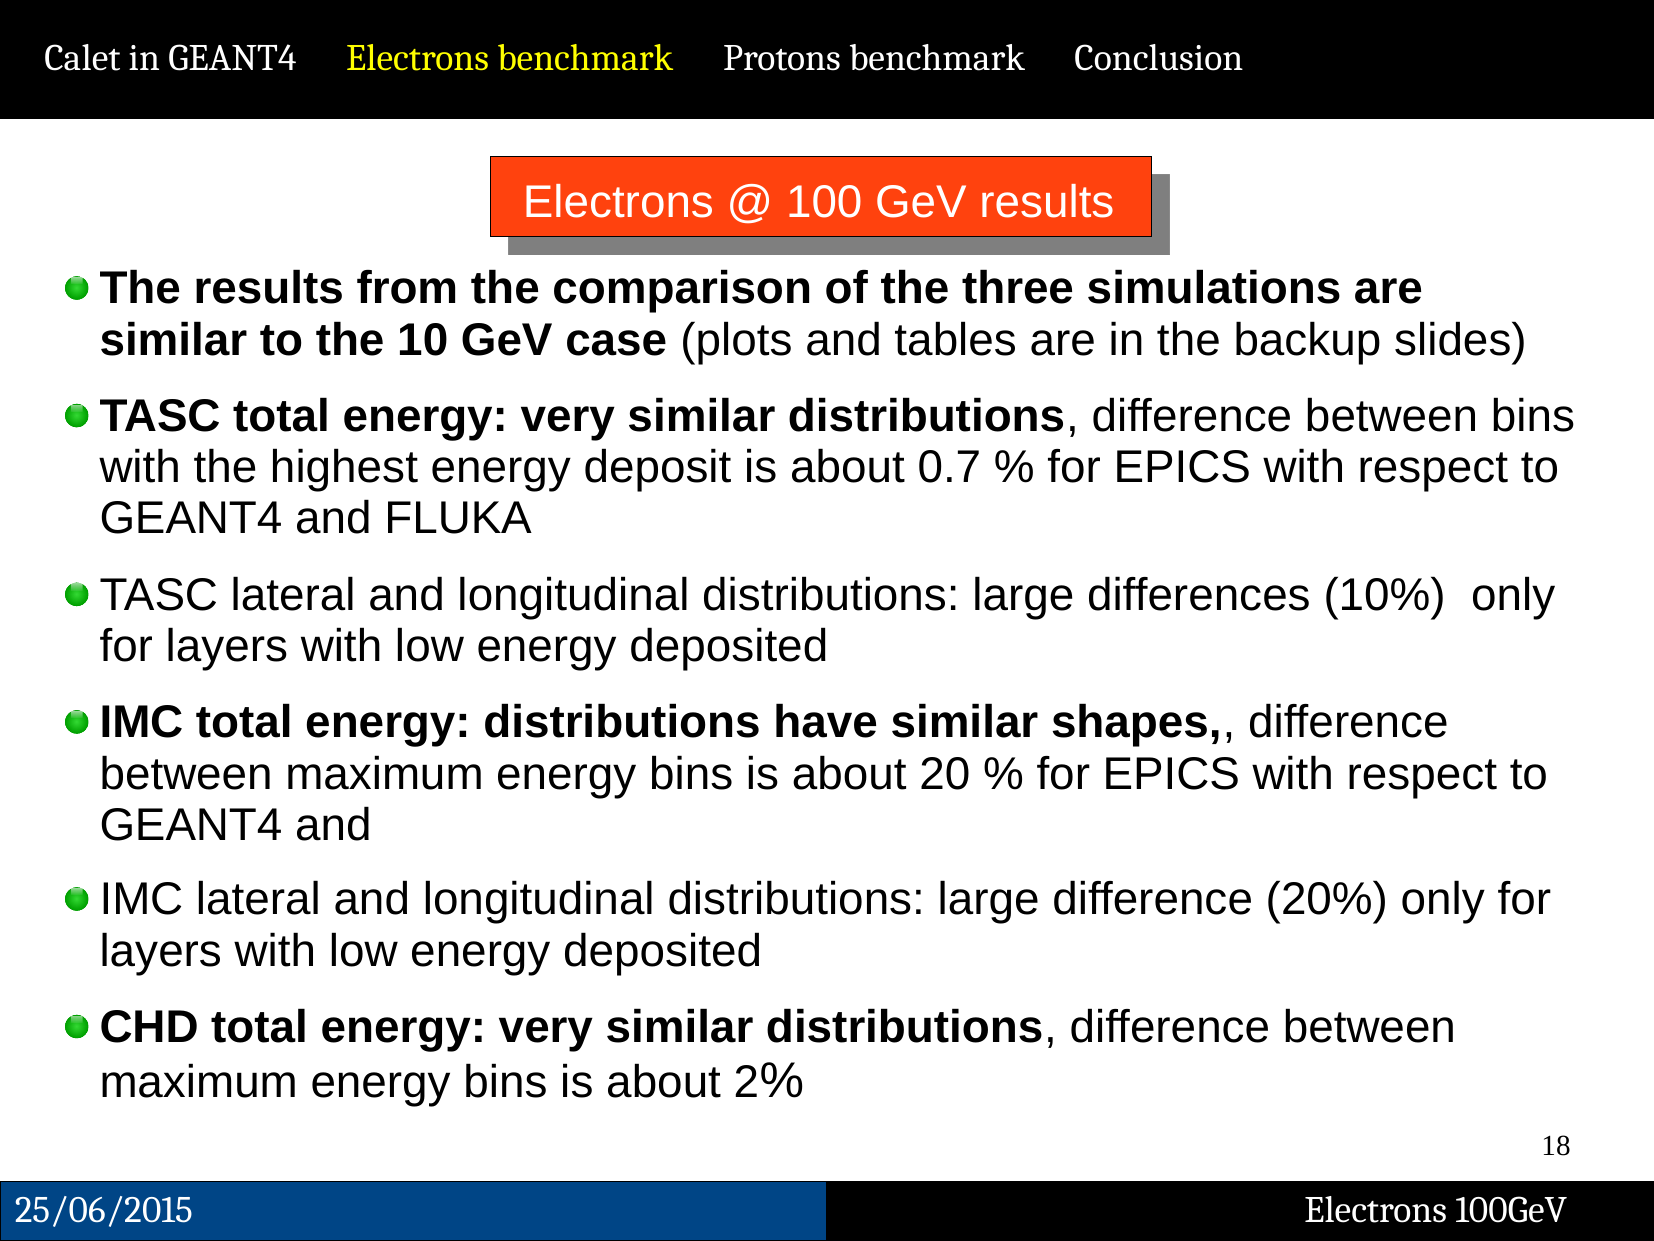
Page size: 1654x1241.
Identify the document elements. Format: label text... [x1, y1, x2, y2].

text_box The results from the comparison of the three simulations are similar to the 10 GeV case (plots and tables are in the backup slides) TASC total energy: very similar distributions, difference between bins with the highest energy deposit is about 0.7 % for EPICS with respect to GEANT4 and FLUKA TASC lateral and longitudinal distributions: large differences (10%) only for layers with low energy deposited IMC total energy: distributions have similar shapes,, difference between maximum energy bins is about 20 % for EPICS with respect to GEANT4 and IMC lateral and longitudinal distributions: large difference (20%) only for layers with low energy deposited CHD total energy: very similar distributions, difference between maximum energy bins is about 2% [49, 236, 1595, 1182]
text_box [0, 0, 1654, 119]
text_box [490, 156, 1152, 236]
text_box Electrons @ 100 GeV results [508, 168, 1152, 236]
text_box Calet in GEANT4 Electrons benchmark Protons benchmark Conclusion [29, 29, 1625, 89]
text_box 25/06/2015 [0, 1181, 246, 1240]
text_box [0, 1182, 1289, 1241]
text_box Electrons 100GeV [1289, 1181, 1654, 1241]
